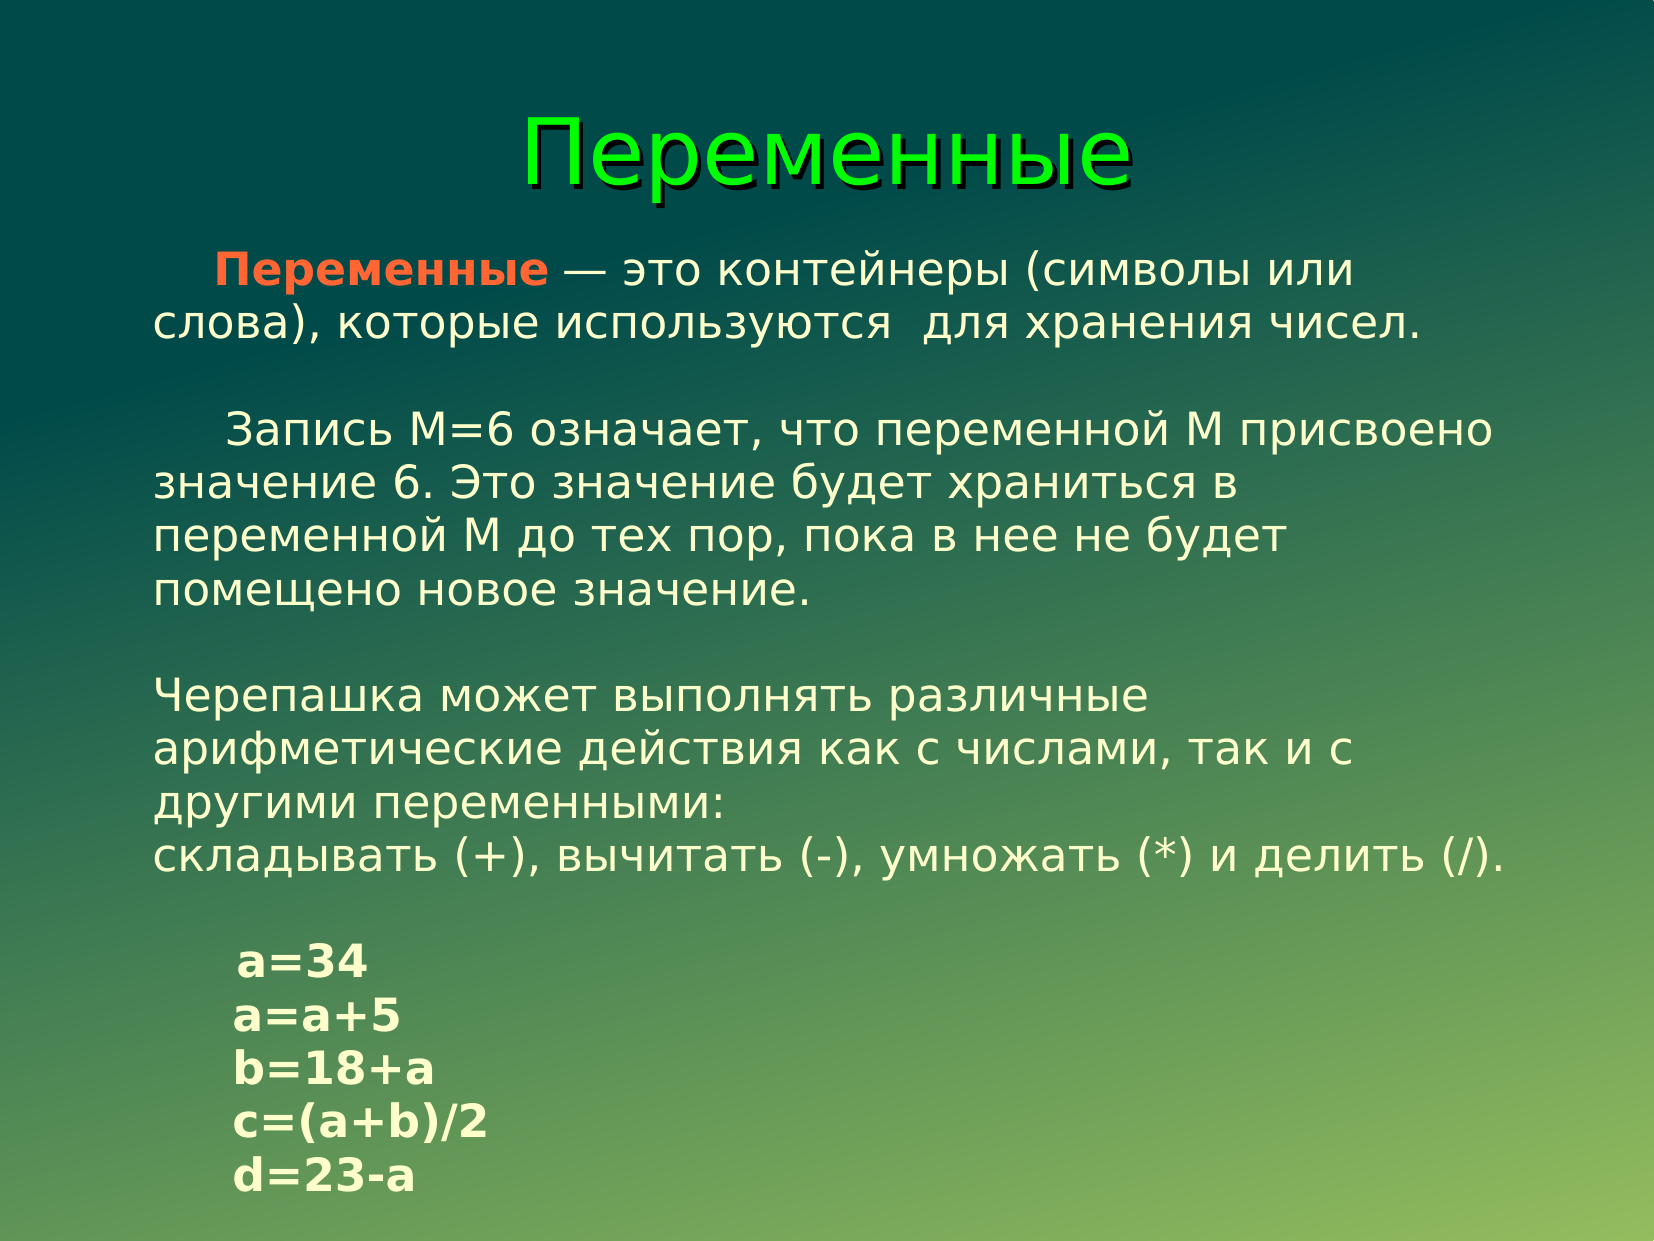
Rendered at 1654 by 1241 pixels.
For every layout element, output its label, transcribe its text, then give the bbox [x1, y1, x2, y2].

text_box Переменные — это контейнеры (символы или слова), которые используются для хранения чисел. Запись М=6 означает, что переменной М присвоено значение 6. Это значение будет храниться в переменной М до тех пор, пока в нее не будет помещено новое значение. Черепашка может выполнять различные арифметические действия как с числами, так и с другими переменными: складывать (+), вычитать (-), умножать (*) и делить (/). a=34 а=а+5 b=18+a c=(a+b)/2 d=23-a [137, 250, 1528, 1241]
text_box [1562, 552, 1568, 626]
title Переменные [82, 56, 1571, 250]
